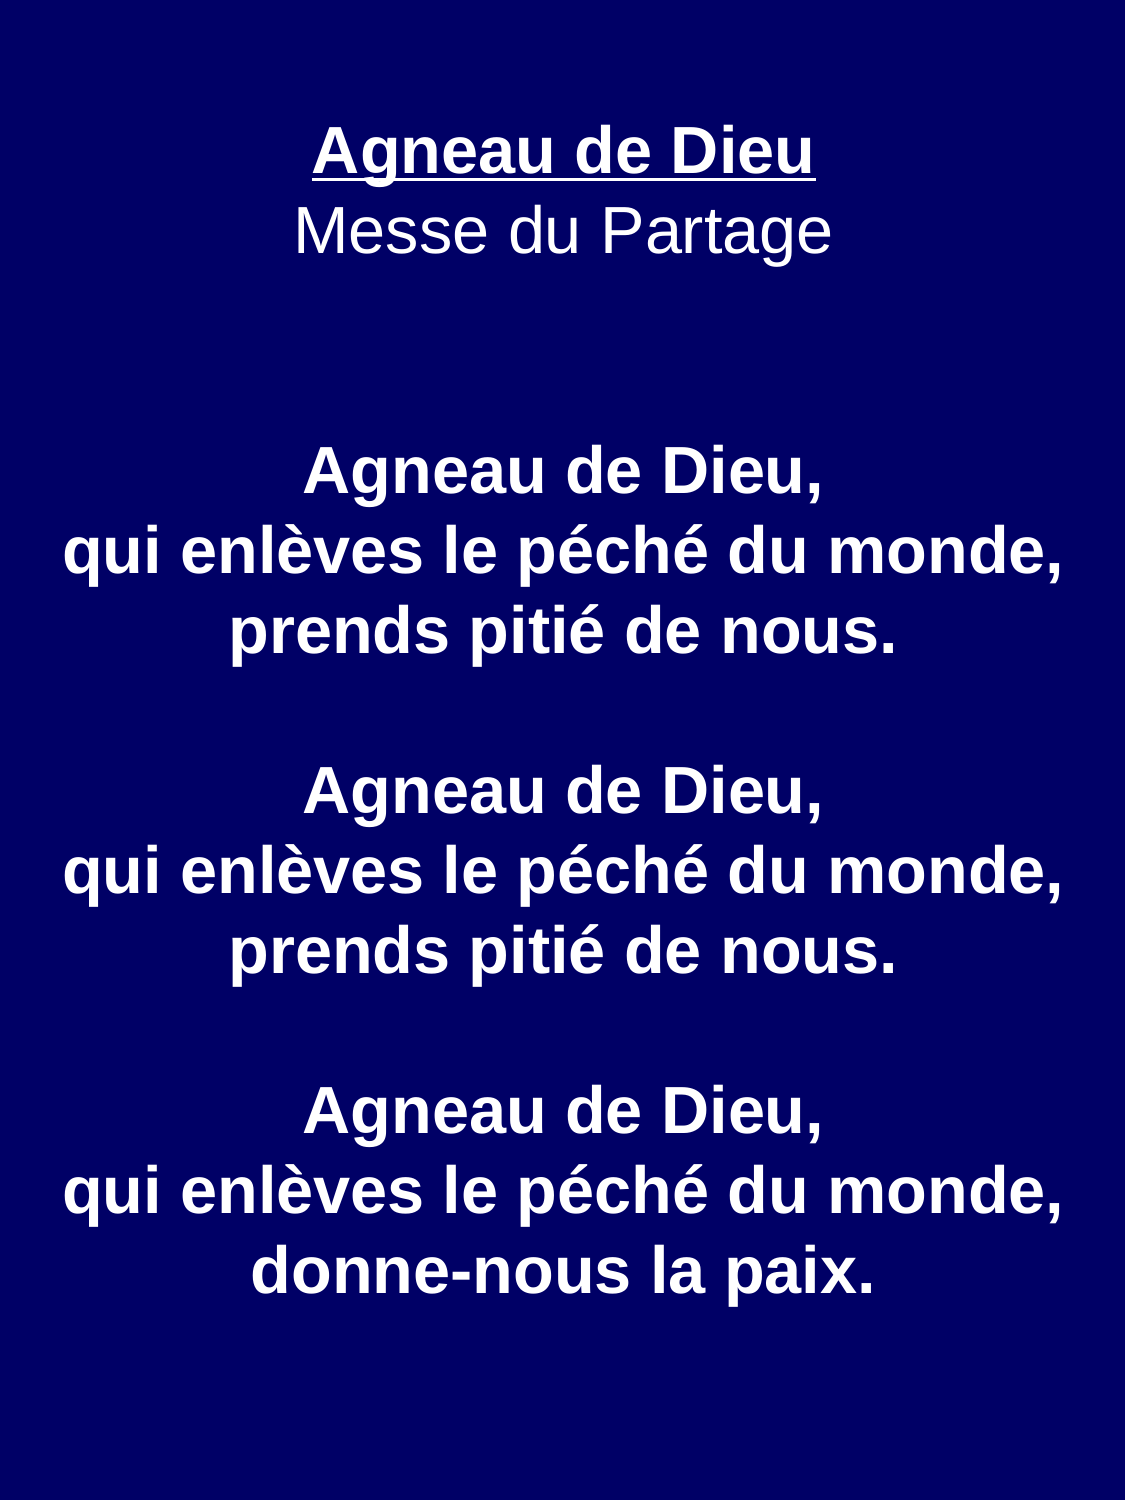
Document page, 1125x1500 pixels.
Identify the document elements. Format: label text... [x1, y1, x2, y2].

text_box Agneau de Dieu Messe du Partage Agneau de Dieu, qui enlèves le péché du monde, prends pitié de nous. Agneau de Dieu, qui enlèves le péché du monde, prends pitié de nous. Agneau de Dieu, qui enlèves le péché du monde, donne-nous la paix. [47, 47, 1081, 1322]
